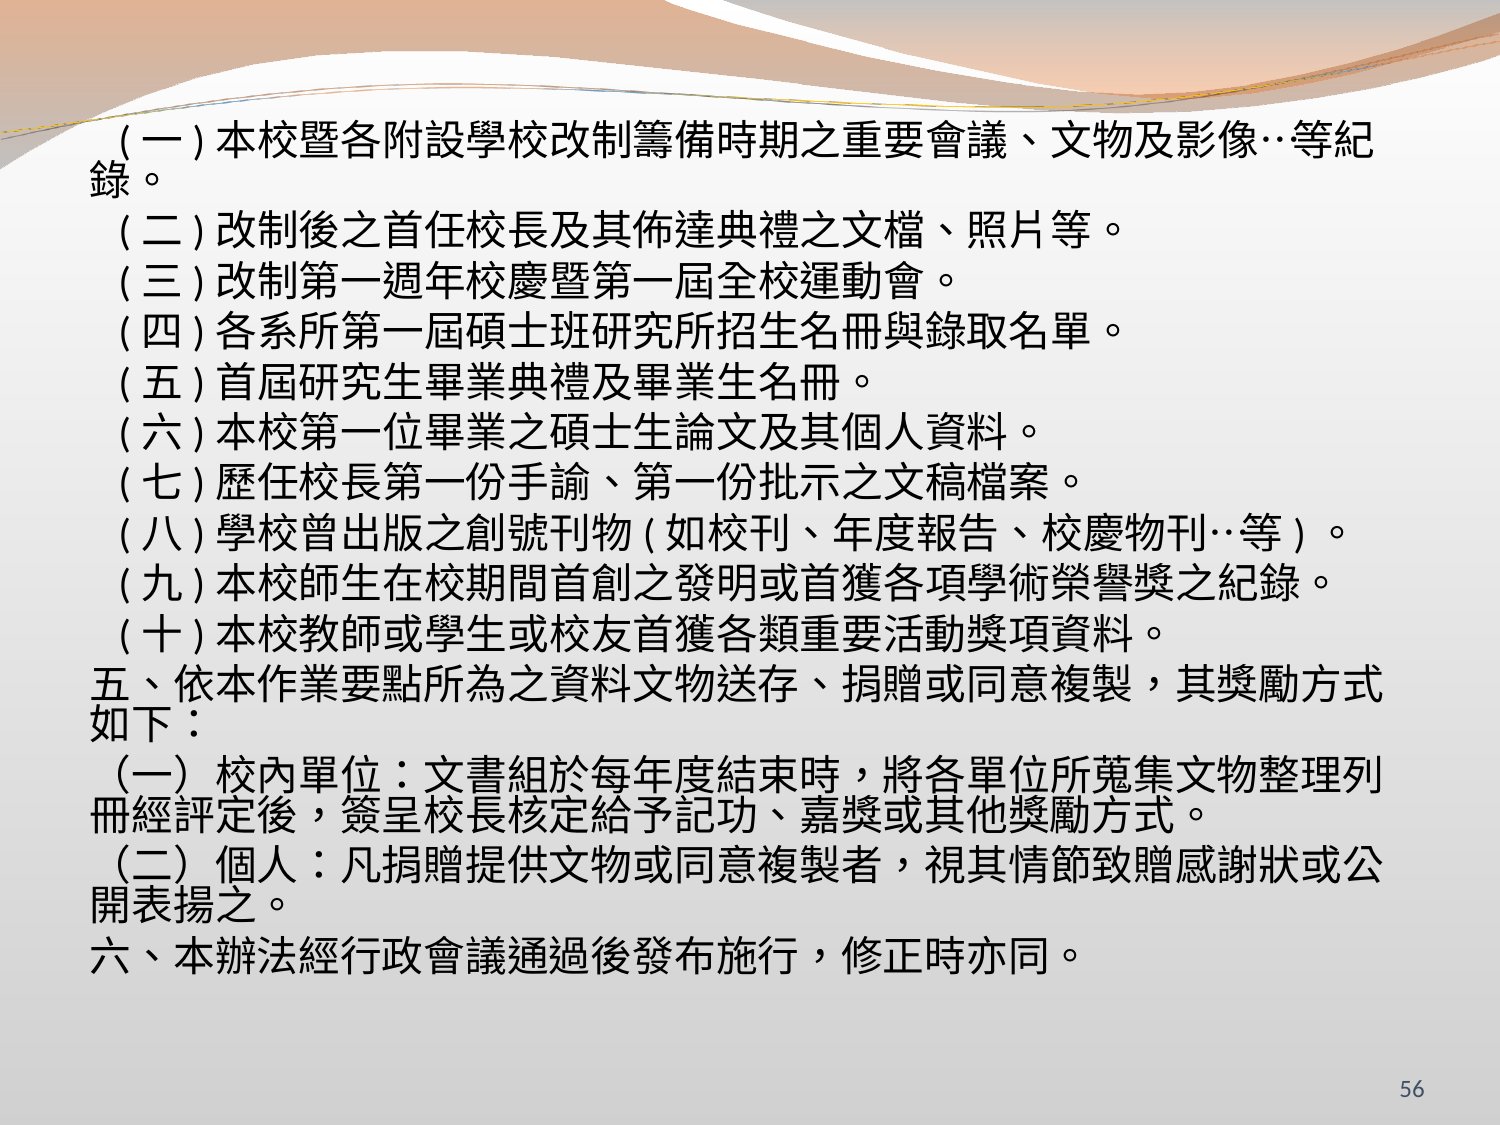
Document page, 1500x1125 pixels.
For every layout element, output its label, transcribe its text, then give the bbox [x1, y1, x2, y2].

picture [0, 33, 1500, 140]
list (一)本校暨各附設學校改制籌備時期之重要會議、文物及影像…等紀錄。 (二)改制後之首任校長及其佈達典禮之文檔、照片等。 (三)改制第一週年校慶暨第一屆全校運動會。 (四)各系所第一屆碩士班研究所招生名冊與錄取名單。 (五)首屆研究生畢業典禮及畢業生名冊。 (六)本校第一位畢業之碩士生論文及其個人資料。 (七)歷任校長第一份手諭、第一份批示之文稿檔案。 (八)學校曾出版之創號刊物(如校刊、年度報告、校慶物刊…等)。 (九)本校師生在校期間首創之發明或首獲各項學術榮譽獎之紀錄。 (十)本校教師或學生或校友首獲各類重要活動獎項資料。 五、依本作業要點所為之資料文物送存、捐贈或同意複製，其獎勵方式如下： （一）校內單位：文書組於每年度結束時，將各單位所蒐集文物整理列冊經評定後，簽呈校長核定給予記功、嘉獎或其他獎勵方式。 （二）個人：凡捐贈提供文物或同意複製者，視其情節致贈感謝狀或公開表揚之。 六、本辦法經行政會議通過後發布施行，修正時亦同。 [75, 115, 1426, 1038]
text_box <編號> [1299, 1042, 1426, 1103]
